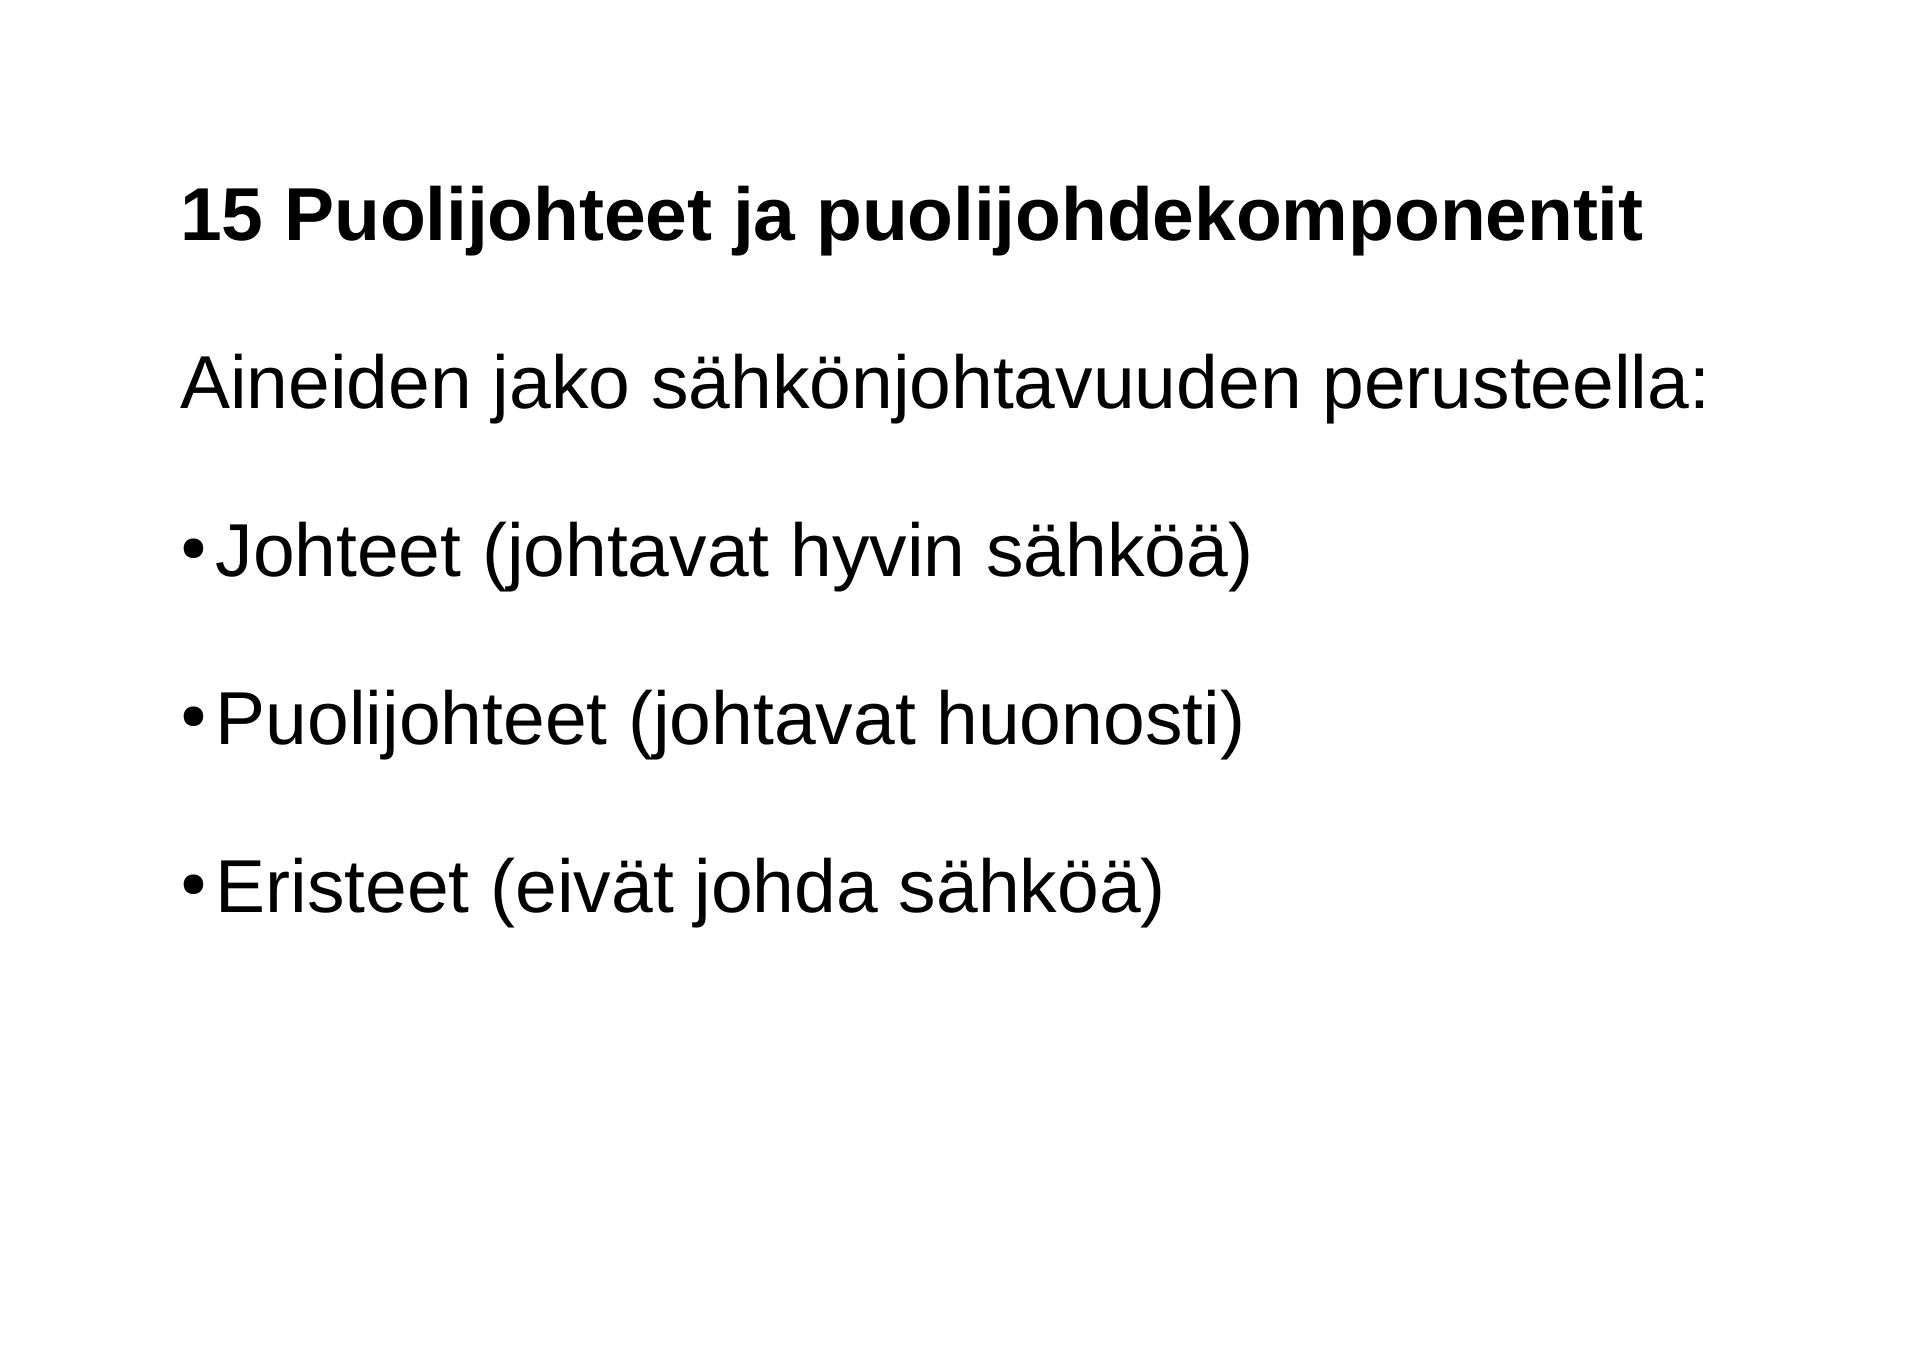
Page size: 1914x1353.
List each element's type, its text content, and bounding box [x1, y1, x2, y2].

text_box 15 Puolijohteet ja puolijohdekomponentit Aineiden jako sähkönjohtavuuden perusteella: Johteet (johtavat hyvin sähköä) Puolijohteet (johtavat huonosti) Eristeet (eivät johda sähköä) [165, 165, 1739, 936]
